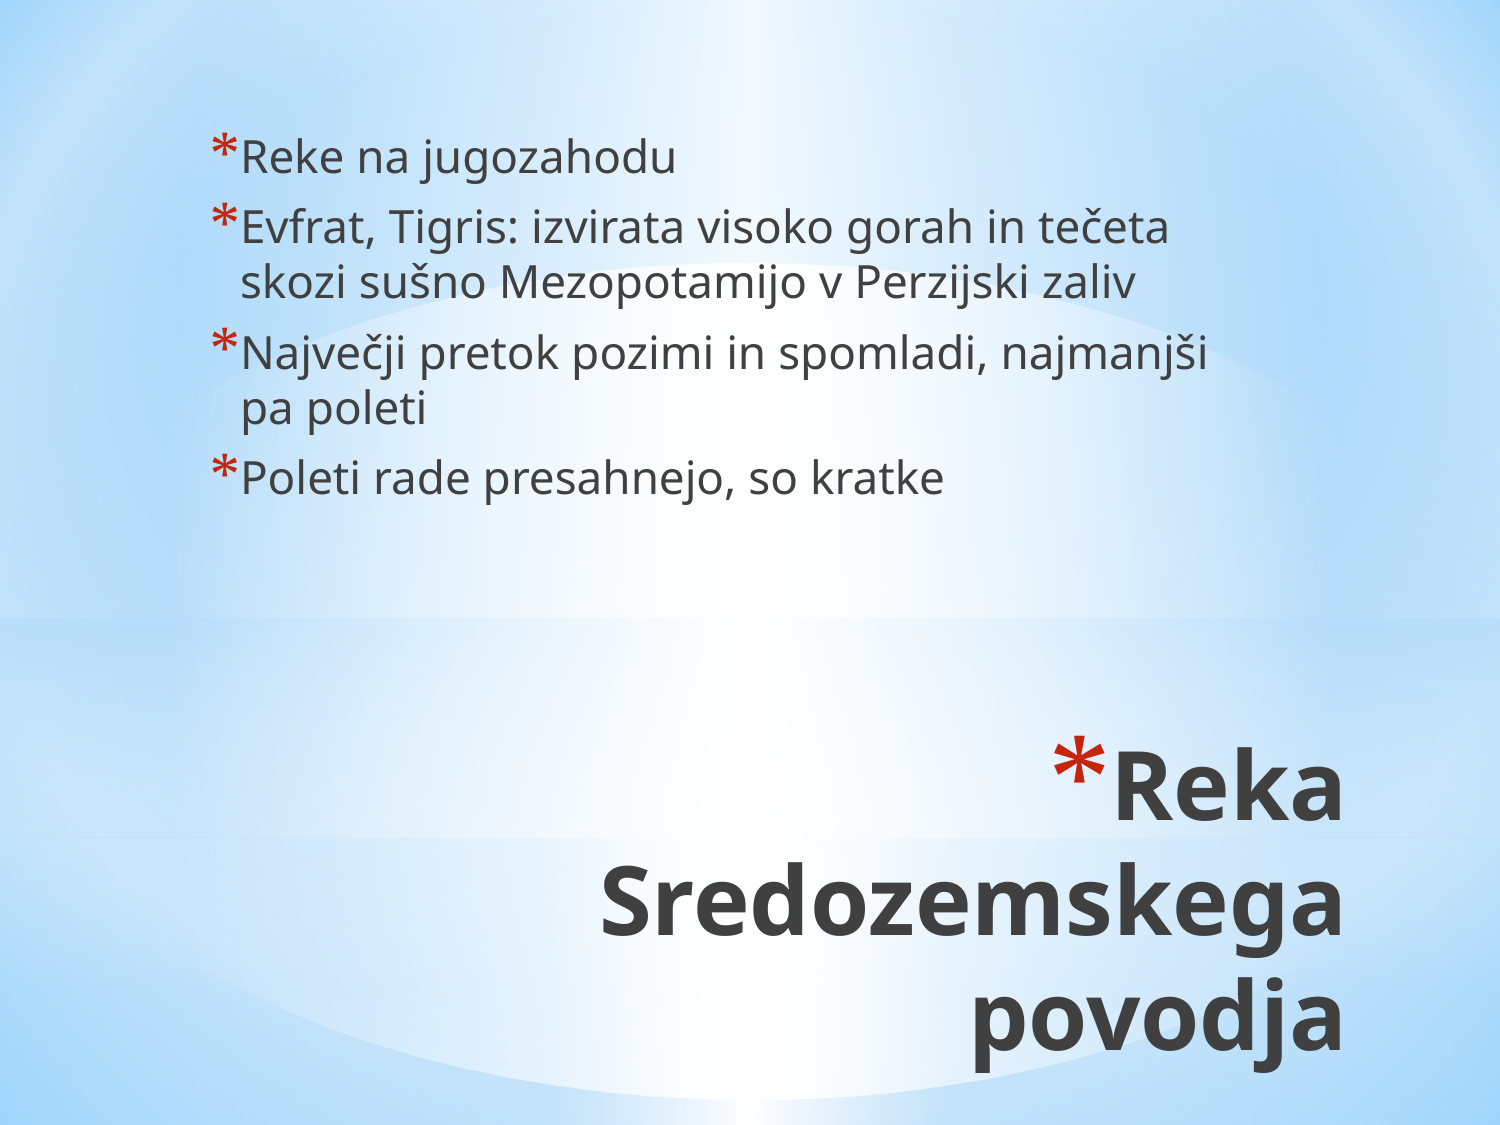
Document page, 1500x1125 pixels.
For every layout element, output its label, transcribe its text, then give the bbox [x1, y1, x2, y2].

list Reke na jugozahodu Evfrat, Tigris: izvirata visoko gorah in tečeta skozi sušno Mezopotamijo v Perzijski zaliv Največji pretok pozimi in spomladi, najmanjši pa poleti Poleti rade presahnejo, so kratke [187, 120, 1238, 691]
title Reka Sredozemskega povodja [294, 717, 1363, 905]
